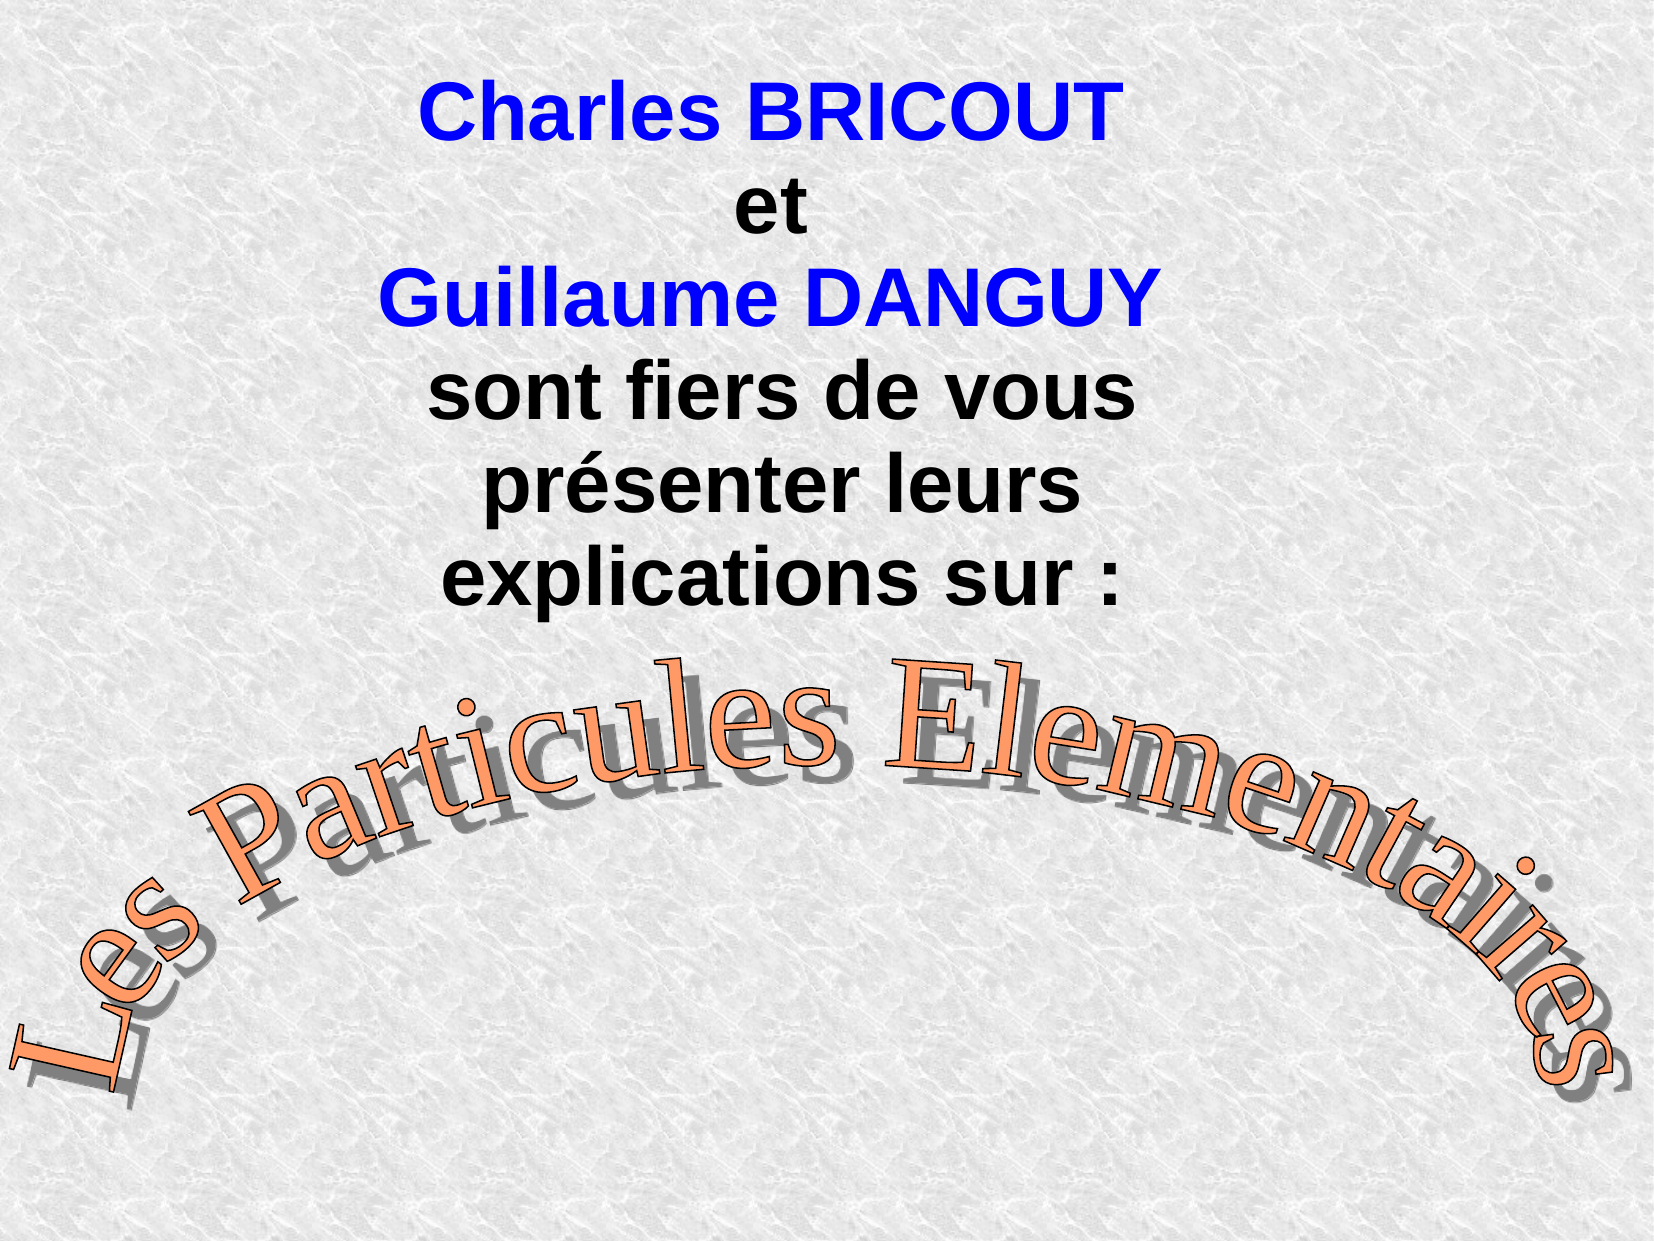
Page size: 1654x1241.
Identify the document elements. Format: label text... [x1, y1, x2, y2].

text_box Les Particules Elementaires [1515, 963, 1613, 1085]
text_box Les Particules Elementaires [456, 729, 511, 808]
text_box Les Particules Elementaires [9, 1002, 132, 1093]
text_box Les Particules Elementaires [509, 712, 578, 793]
text_box Les Particules Elementaires [81, 930, 162, 1003]
text_box Les Particules Elementaires [1399, 836, 1567, 981]
text_box Les Particules Elementaires [125, 877, 199, 962]
text_box Les Particules Elementaires [982, 660, 1022, 777]
text_box Les Particules Elementaires [783, 687, 836, 767]
text_box Les Particules Elementaires [1366, 798, 1425, 889]
text_box Les Particules Elementaires [408, 725, 469, 816]
text_box Charles BRICOUT et Guillaume DANGUY sont fiers de vous présenter leurs explications sur : [265, 59, 1300, 632]
text_box Les Particules Elementaires [710, 690, 771, 769]
text_box Les Particules Elementaires [188, 784, 281, 905]
text_box Les Particules Elementaires [654, 657, 704, 773]
text_box Les Particules Elementaires [573, 700, 660, 782]
text_box Les Particules Elementaires [296, 777, 377, 859]
text_box Les Particules Elementaires [355, 748, 414, 837]
text_box Les Particules Elementaires [1096, 716, 1219, 818]
text_box Les Particules Elementaires [885, 659, 974, 772]
text_box Les Particules Elementaires [1283, 771, 1369, 871]
text_box Les Particules Elementaires [1228, 754, 1295, 834]
picture [0, 0, 1654, 1241]
text_box Les Particules Elementaires [1034, 706, 1098, 786]
